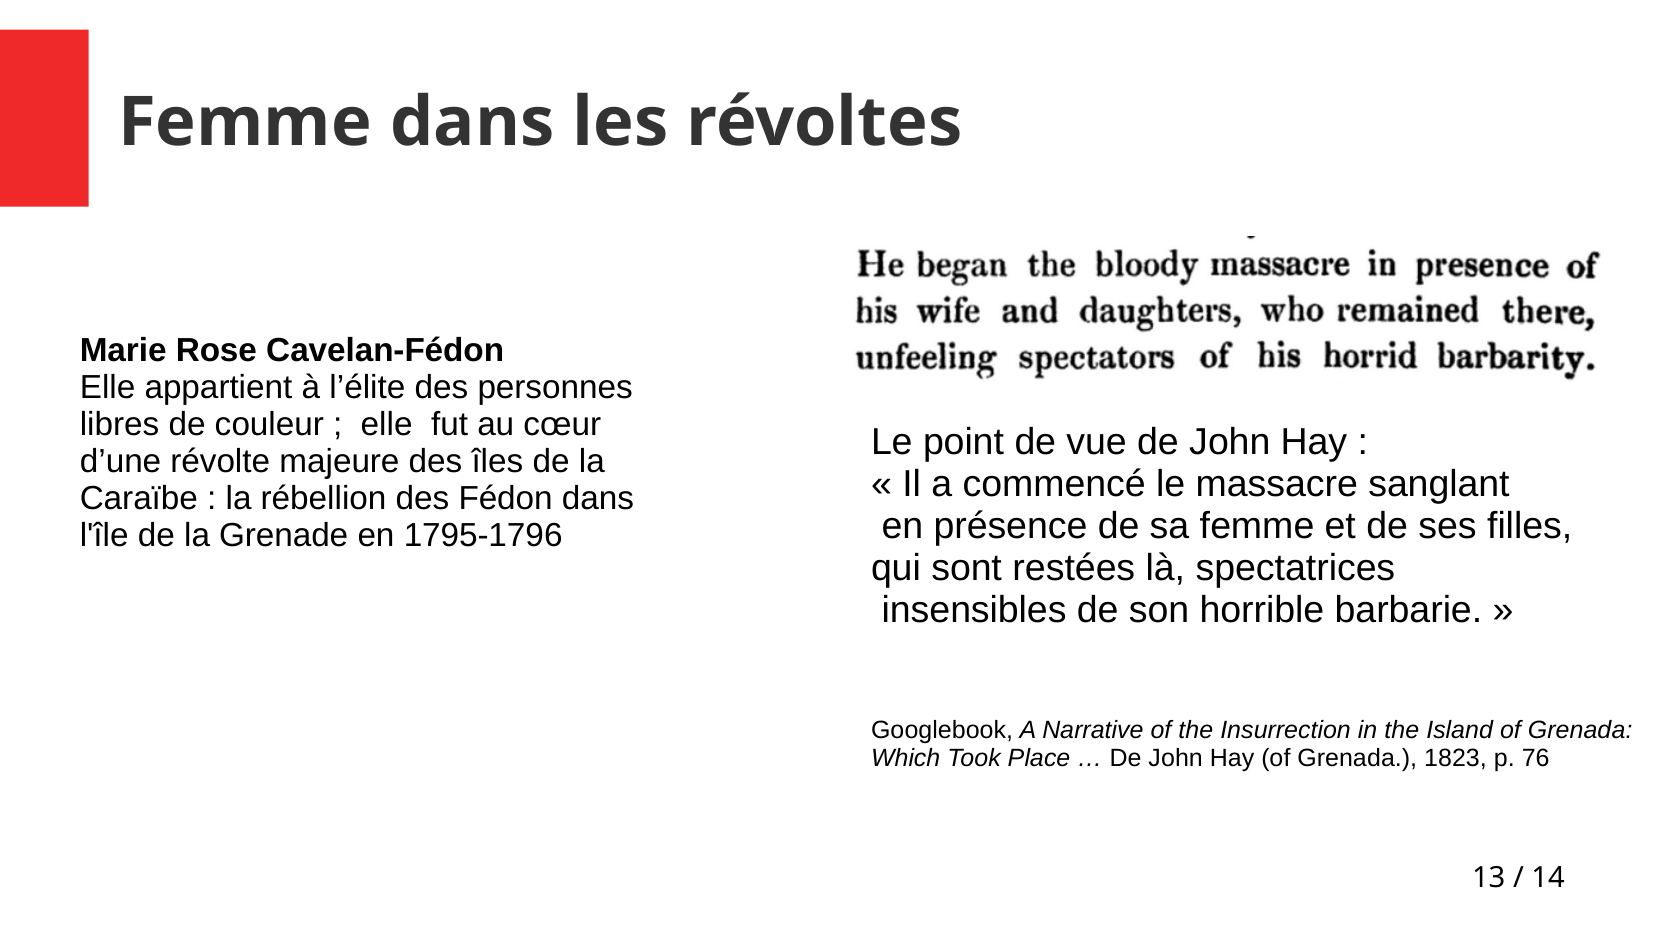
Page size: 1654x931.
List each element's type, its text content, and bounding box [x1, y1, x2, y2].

text_box Googlebook, A Narrative of the Insurrection in the Island of Grenada: Which Took Place … De John Hay (of Grenada.), 1823, p. 76 [856, 708, 1650, 808]
text_box Le point de vue de John Hay : « Il a commencé le massacre sanglant en présence de sa femme et de ses filles, qui sont restées là, spectatrices insensibles de son horrible barbarie. » [856, 413, 1599, 639]
picture [826, 236, 1640, 384]
text_box Marie Rose Cavelan-Fédon Elle appartient à l’élite des personnes libres de couleur ; elle fut au cœur d’une révolte majeure des îles de la Caraïbe : la rébellion des Fédon dans l'île de la Grenade en 1795-1796 [64, 324, 680, 562]
title Femme dans les révoltes [118, 30, 1595, 208]
